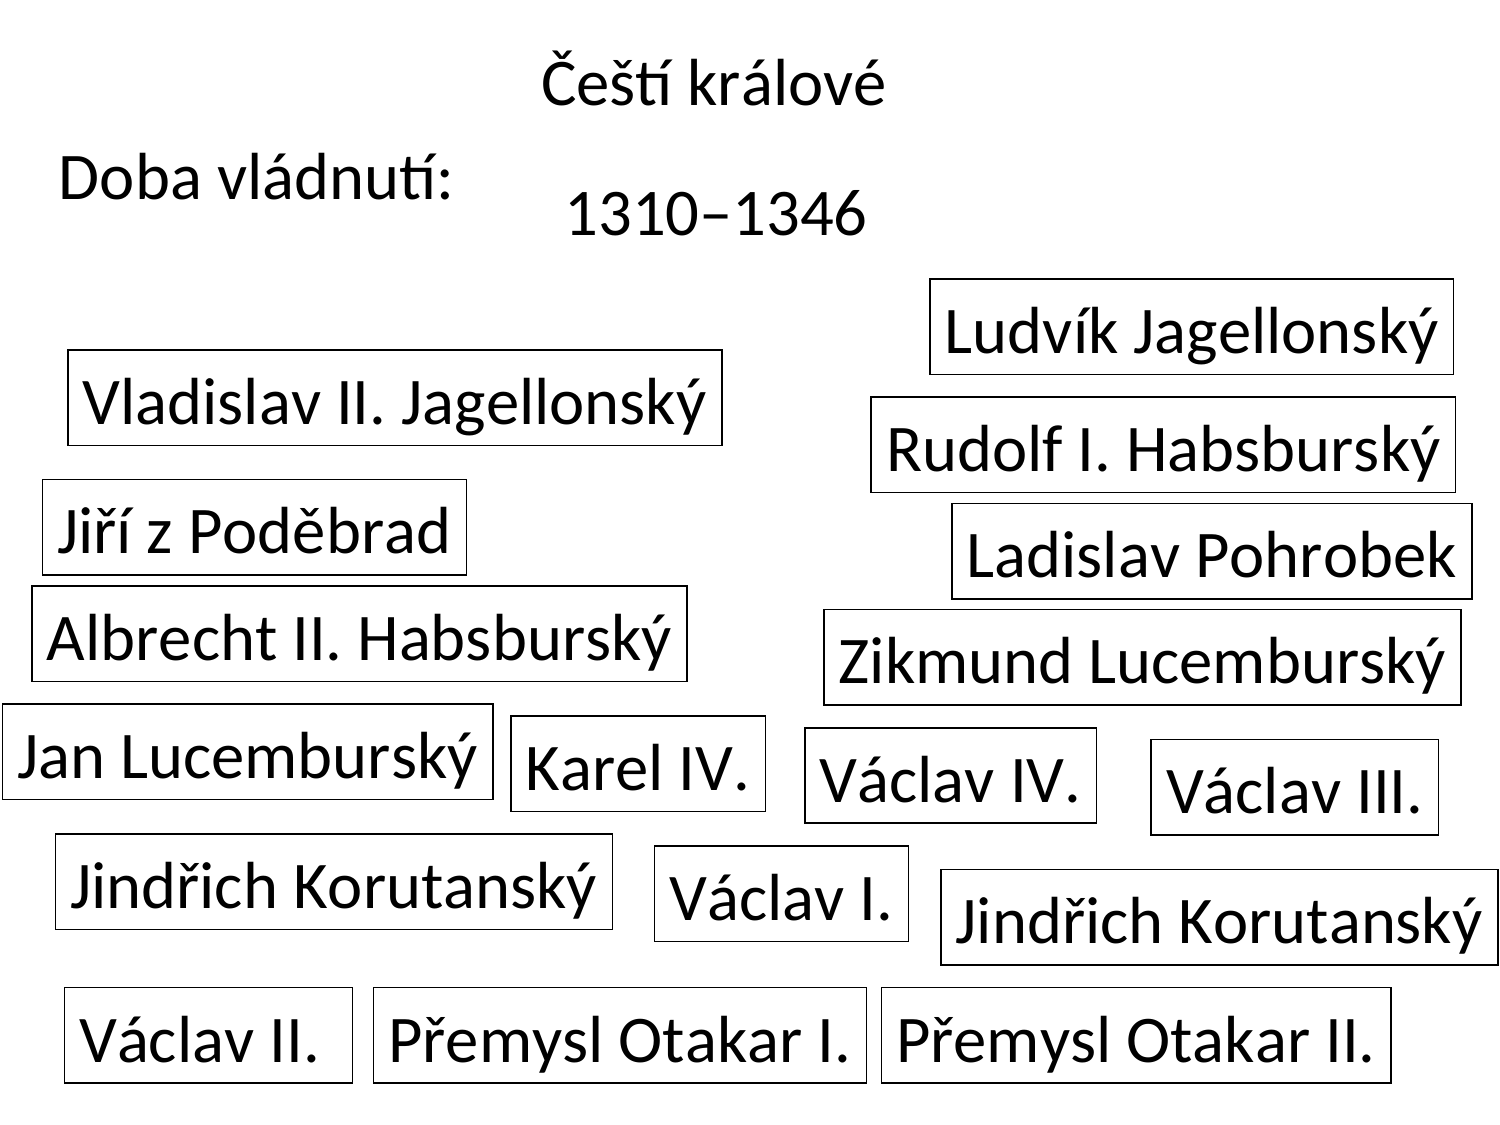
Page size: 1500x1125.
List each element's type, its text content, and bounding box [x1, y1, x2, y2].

text_box Jiří z Poděbrad [42, 479, 467, 576]
text_box Václav II. [64, 987, 353, 1084]
text_box Ladislav Pohrobek [951, 503, 1473, 599]
text_box Václav I. [654, 846, 909, 942]
text_box Karel IV. [510, 716, 766, 812]
text_box Albrecht II. Habsburský [32, 586, 687, 682]
text_box Přemysl Otakar I. [373, 987, 867, 1084]
text_box Zikmund Lucemburský [824, 609, 1462, 706]
text_box Vladislav II. Jagellonský [68, 349, 722, 446]
text_box Jan Lucemburský [2, 704, 493, 800]
text_box 1310–1346 [549, 160, 883, 257]
text_box Rudolf I. Habsburský [871, 397, 1456, 493]
text_box Jindřich Korutanský [55, 834, 613, 930]
text_box Čeští králové [526, 30, 903, 127]
text_box Přemysl Otakar II. [881, 987, 1392, 1084]
text_box Ludvík Jagellonský [929, 278, 1454, 375]
text_box Václav III. [1151, 739, 1439, 835]
text_box Václav IV. [805, 727, 1097, 824]
text_box Jindřich Korutanský [940, 869, 1498, 965]
text_box Doba vládnutí: [44, 125, 470, 221]
